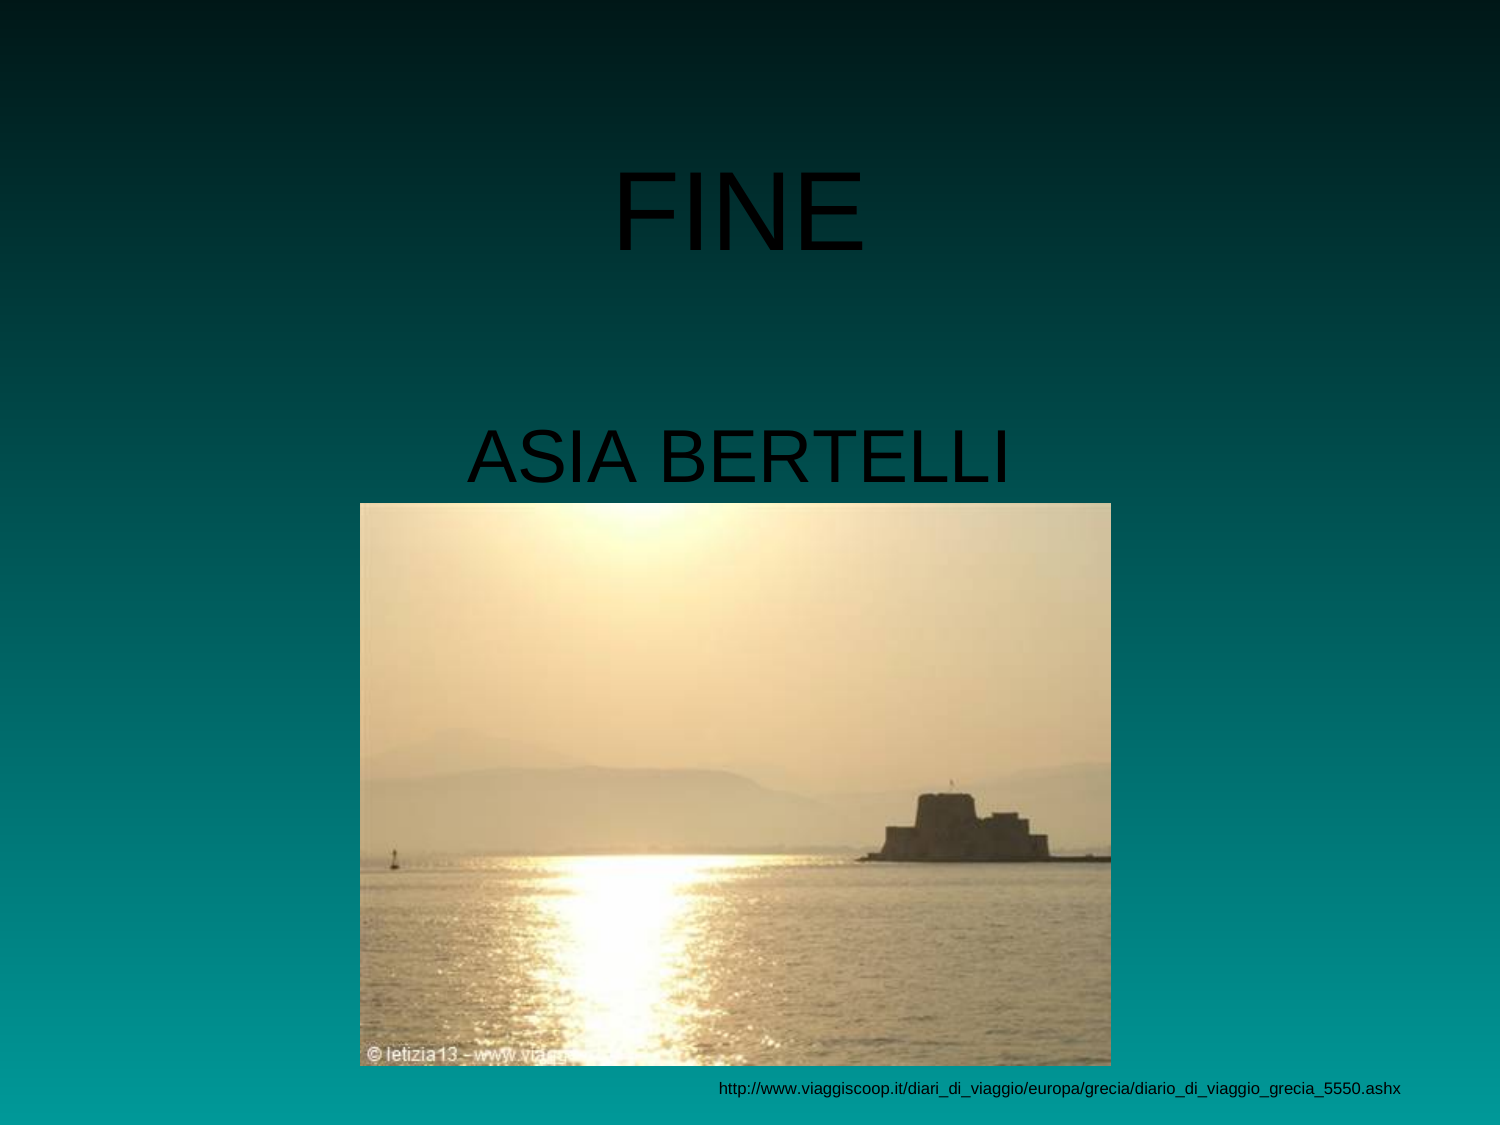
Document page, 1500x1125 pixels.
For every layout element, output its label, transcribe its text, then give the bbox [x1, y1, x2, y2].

title FINE ASIA BERTELLI [64, 18, 1415, 617]
text_box http://www.viaggiscoop.it/diari_di_viaggio/europa/grecia/diario_di_viaggio_grecia_5550.ashx [703, 1070, 1418, 1106]
picture [360, 503, 1111, 1066]
